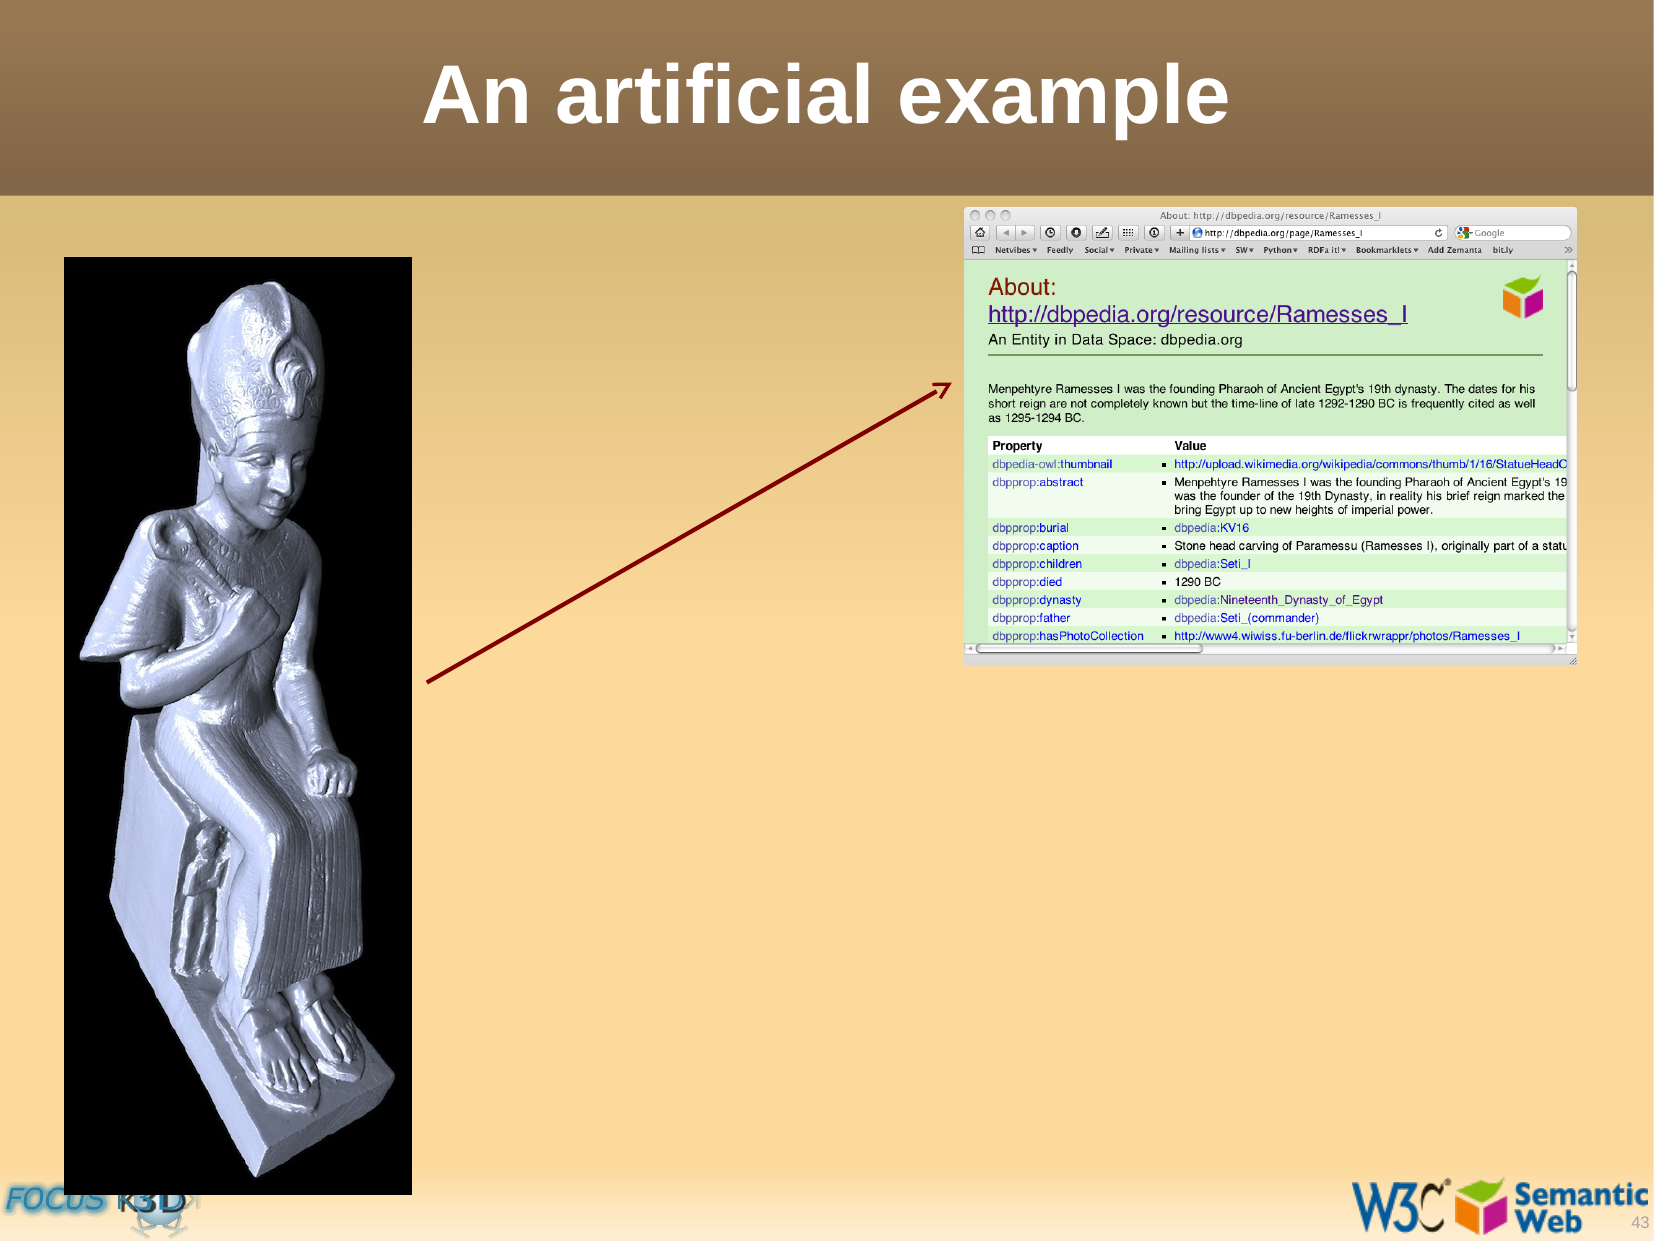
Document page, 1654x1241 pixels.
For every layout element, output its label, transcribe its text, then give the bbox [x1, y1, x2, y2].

picture [0, 196, 1654, 1241]
title An artificial example [0, 0, 1654, 196]
